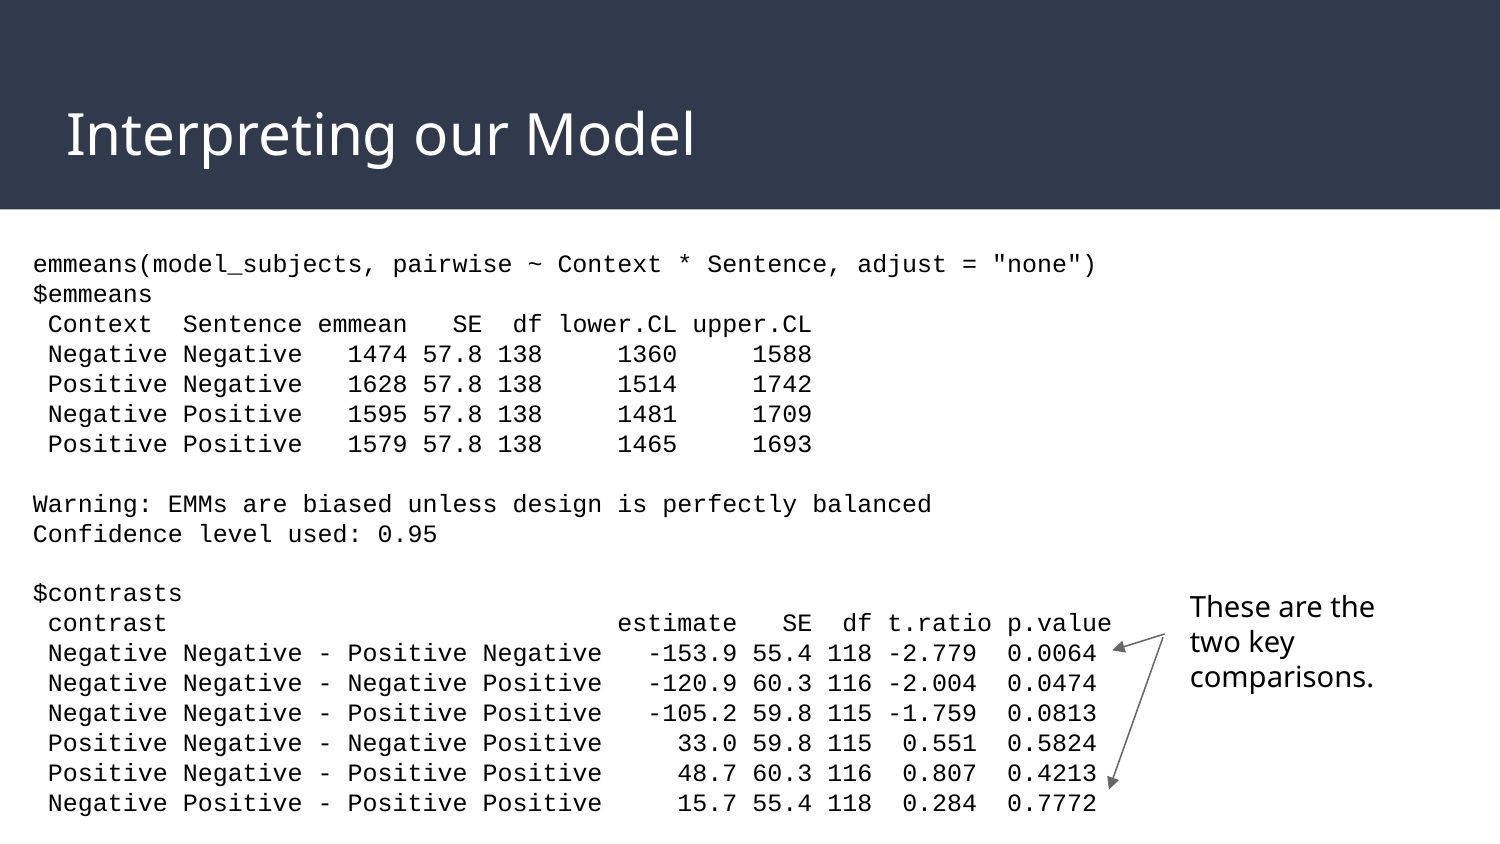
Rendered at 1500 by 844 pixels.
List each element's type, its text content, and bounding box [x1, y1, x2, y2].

text_box emmeans(model_subjects, pairwise ~ Context * Sentence, adjust = "none") $emmeans Context Sentence emmean SE df lower.CL upper.CL Negative Negative 1474 57.8 138 1360 1588 Positive Negative 1628 57.8 138 1514 1742 Negative Positive 1595 57.8 138 1481 1709 Positive Positive 1579 57.8 138 1465 1693 Warning: EMMs are biased unless design is perfectly balanced Confidence level used: 0.95 $contrasts contrast estimate SE df t.ratio p.value Negative Negative - Positive Negative -153.9 55.4 118 -2.779 0.0064 Negative Negative - Negative Positive -120.9 60.3 116 -2.004 0.0474 Negative Negative - Positive Positive -105.2 59.8 115 -1.759 0.0813 Positive Negative - Negative Positive 33.0 59.8 115 0.551 0.5824 Positive Negative - Positive Positive 48.7 60.3 116 0.807 0.4213 Negative Positive - Positive Positive 15.7 55.4 118 0.284 0.7772 [17, 232, 1481, 831]
text_box These are the two key comparisons. [1174, 573, 1449, 800]
title Interpreting our Model [51, 82, 1449, 185]
